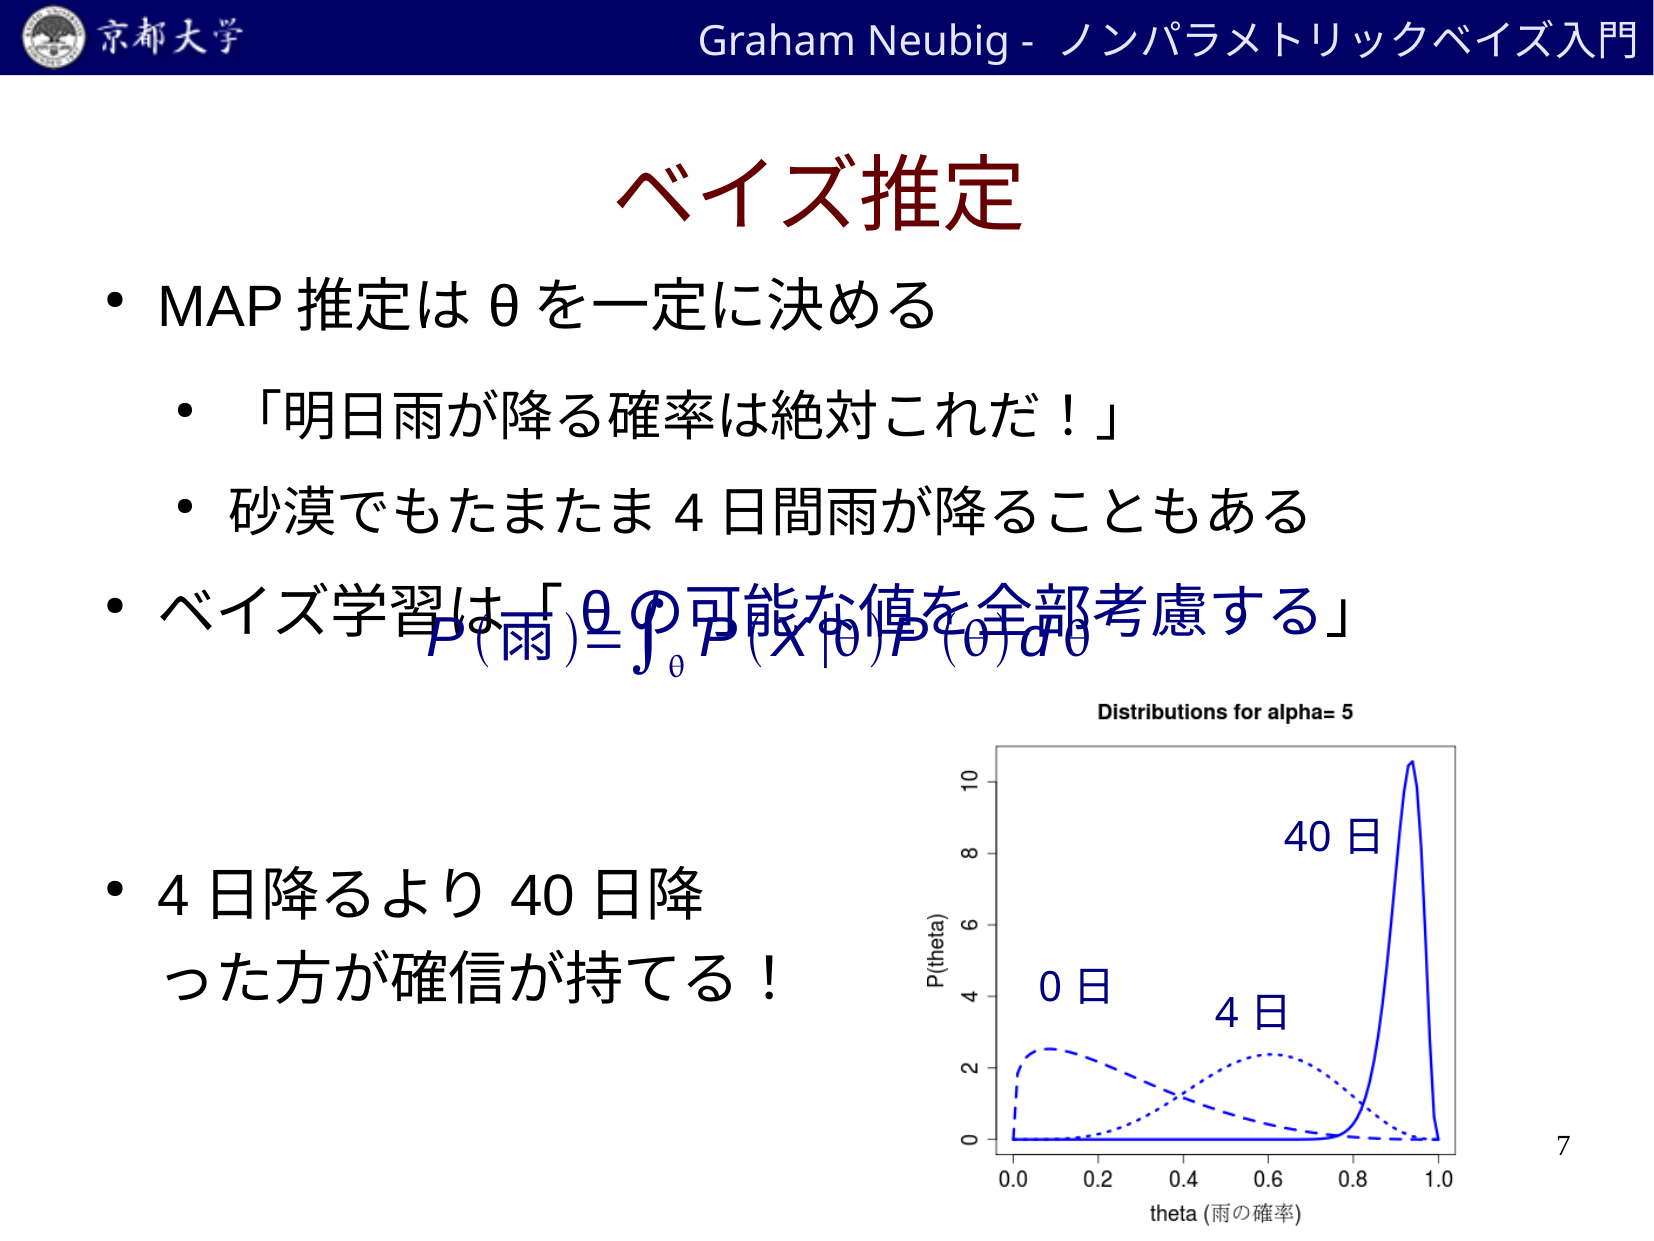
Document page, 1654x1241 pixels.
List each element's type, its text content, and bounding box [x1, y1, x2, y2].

text_box 4日 [1200, 975, 1302, 1039]
picture [927, 677, 1491, 1241]
picture [0, 0, 247, 70]
text_box 40日 [1269, 799, 1392, 863]
text_box 0日 [1023, 949, 1126, 1013]
title ベイズ推定 [75, 100, 1564, 277]
chart [412, 592, 1107, 686]
list MAP推定はθを一定に決める 「明日雨が降る確率は絶対これだ！」 砂漠でもたまたま4日間雨が降ることもある ベイズ学習は「θの可能な値を全部考慮する」 4日降るより40日降 った方が確信が持てる！ [86, 258, 1576, 1063]
